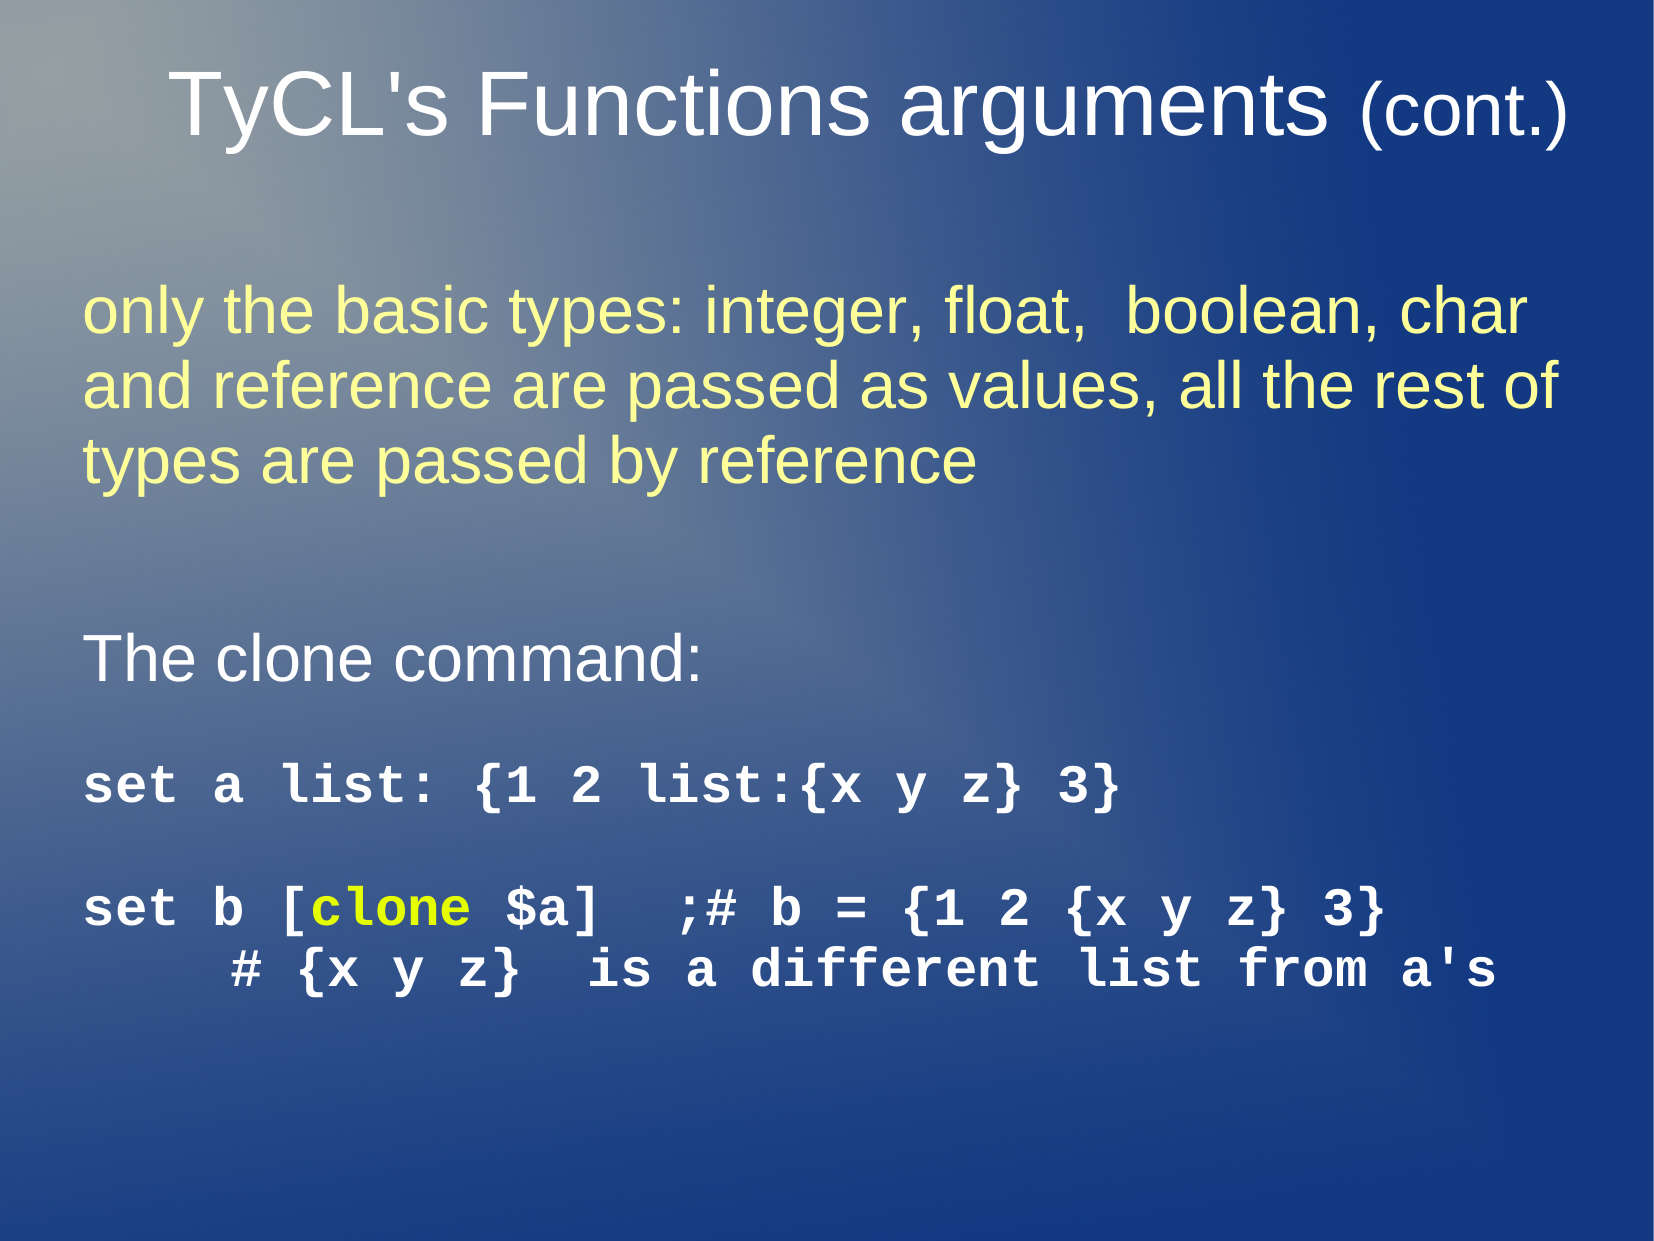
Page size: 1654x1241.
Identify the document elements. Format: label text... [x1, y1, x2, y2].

subtitle only the basic types: integer, float, boolean, char and reference are passed as values, all the rest of types are passed by reference The clone command: set a list: {1 2 list:{x y z} 3} set b [clone $a] ;# b = {1 2 {x y z} 3} # {x y z} is a different list from a's [82, 273, 1571, 1126]
picture [0, 0, 1654, 1241]
title TyCL's Functions arguments (cont.) [82, 52, 1571, 155]
